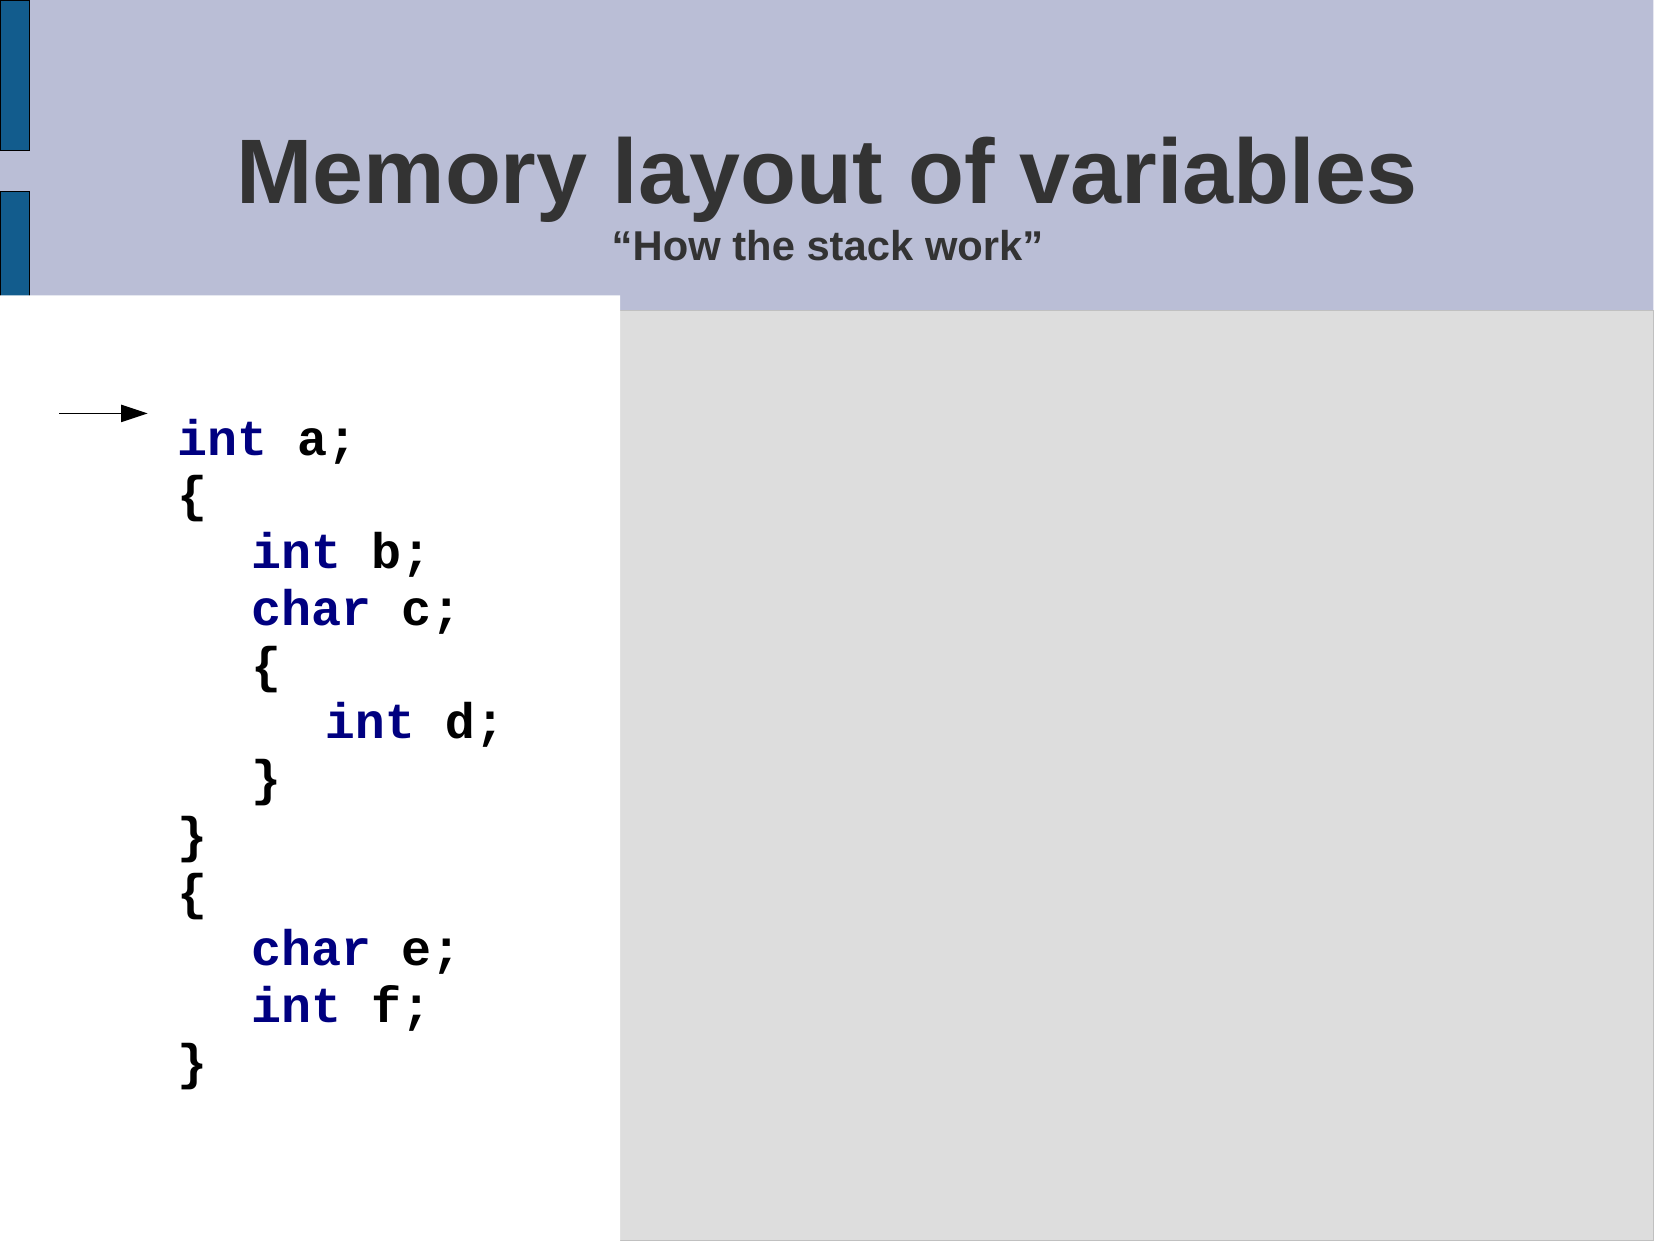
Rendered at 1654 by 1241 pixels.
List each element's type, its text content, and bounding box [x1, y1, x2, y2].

text_box int a; { int b; char c; { int d; } } { char e; int f; } [0, 295, 621, 1241]
title Memory layout of variables “How the stack work” [121, 91, 1534, 299]
